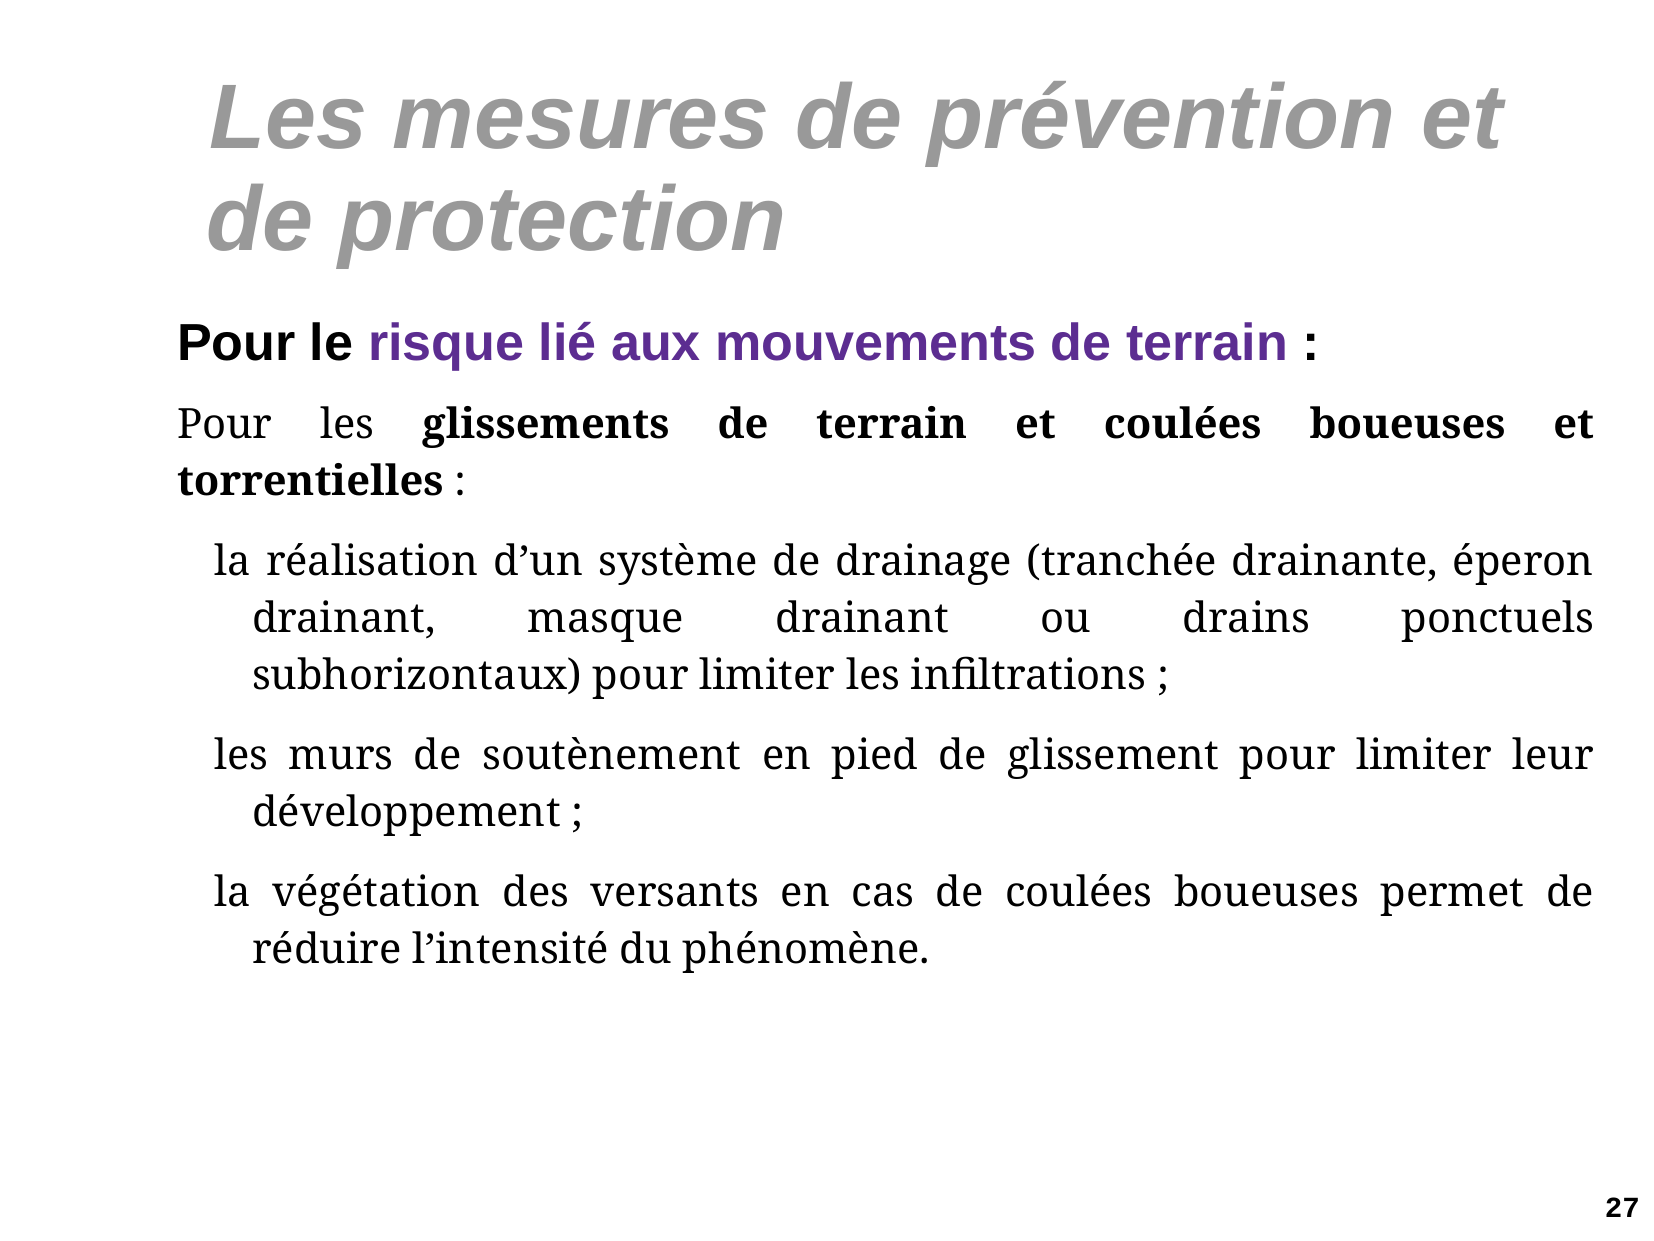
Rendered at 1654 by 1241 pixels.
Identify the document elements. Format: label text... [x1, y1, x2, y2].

title Les mesures de prévention et de protection [177, 65, 1625, 271]
list Pour le risque lié aux mouvements de terrain : Pour les glissements de terrain et coulées boueuses et torrentielles : la réalisation d’un système de drainage (tranchée drainante, éperon drainant, masque drainant ou drains ponctuels subhorizontaux) pour limiter les infiltrations ; les murs de soutènement en pied de glissement pour limiter leur développement ; la végétation des versants en cas de coulées boueuses permet de réduire l’intensité du phénomène. [177, 312, 1595, 1152]
